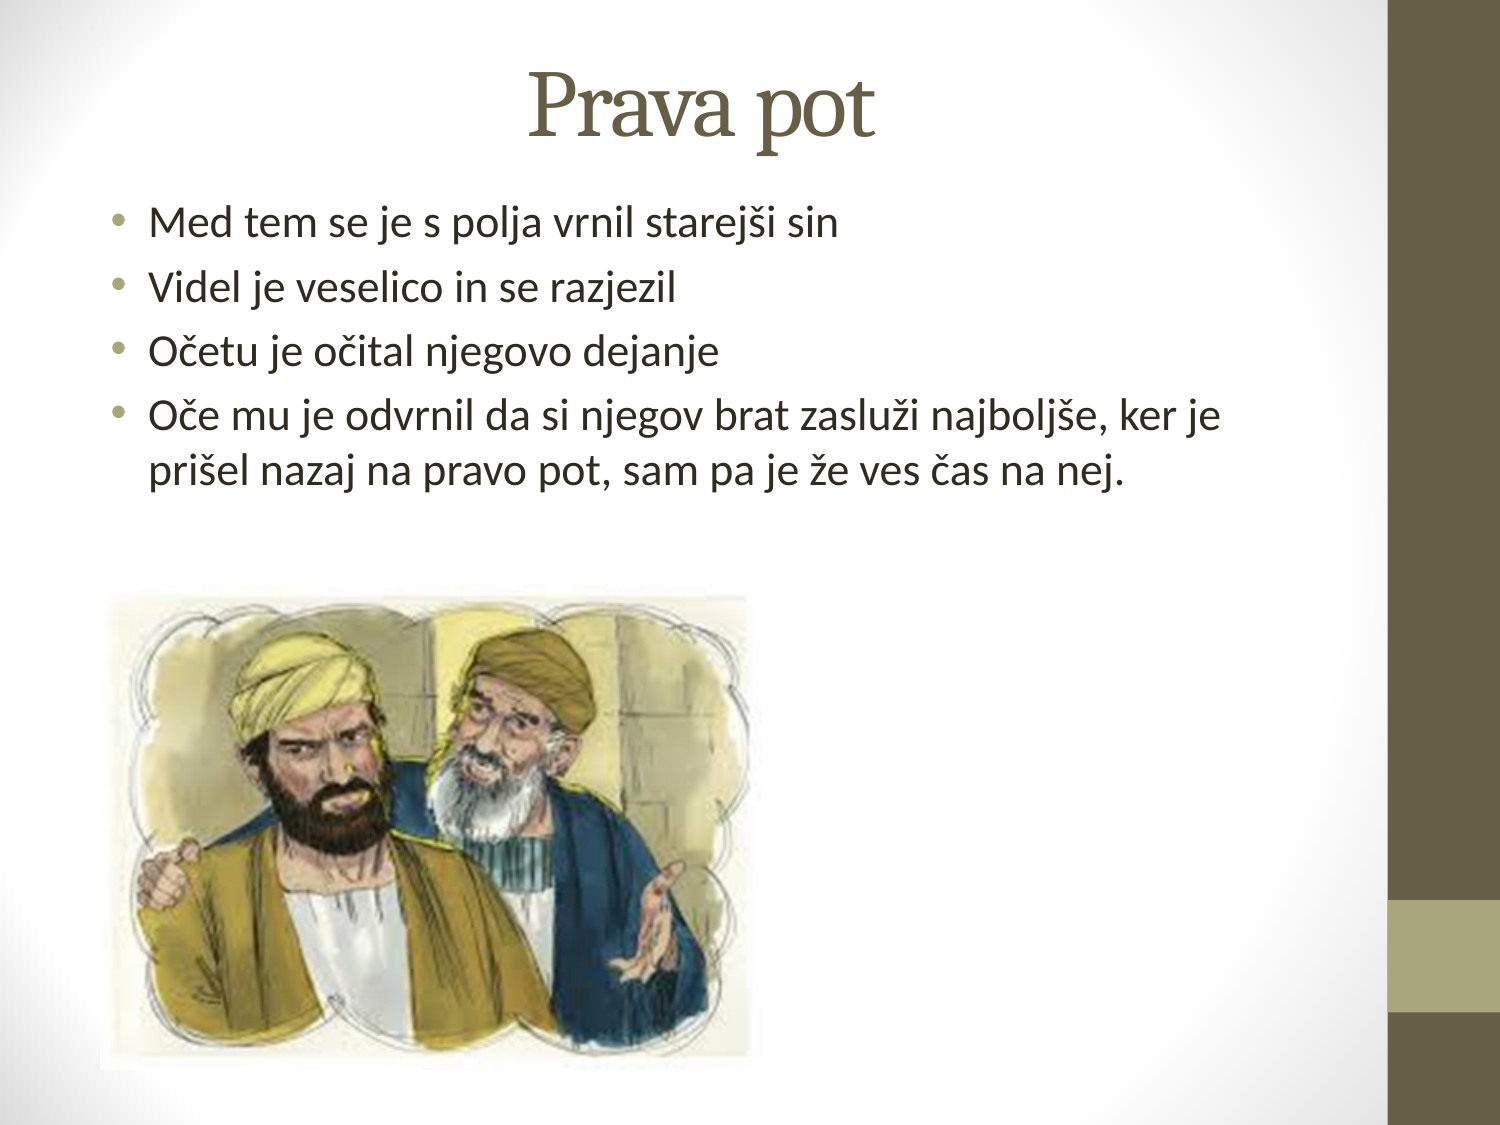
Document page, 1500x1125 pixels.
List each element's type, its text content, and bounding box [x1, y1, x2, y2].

picture [0, 0, 1387, 1125]
title Prava pot [76, 4, 1327, 184]
list Med tem se je s polja vrnil starejši sin Videl je veselico in se razjezil Očetu je očital njegovo dejanje Oče mu je odvrnil da si njegov brat zasluži najboljše, ker je prišel nazaj na pravo pot, sam pa je že ves čas na nej. [76, 184, 1327, 973]
